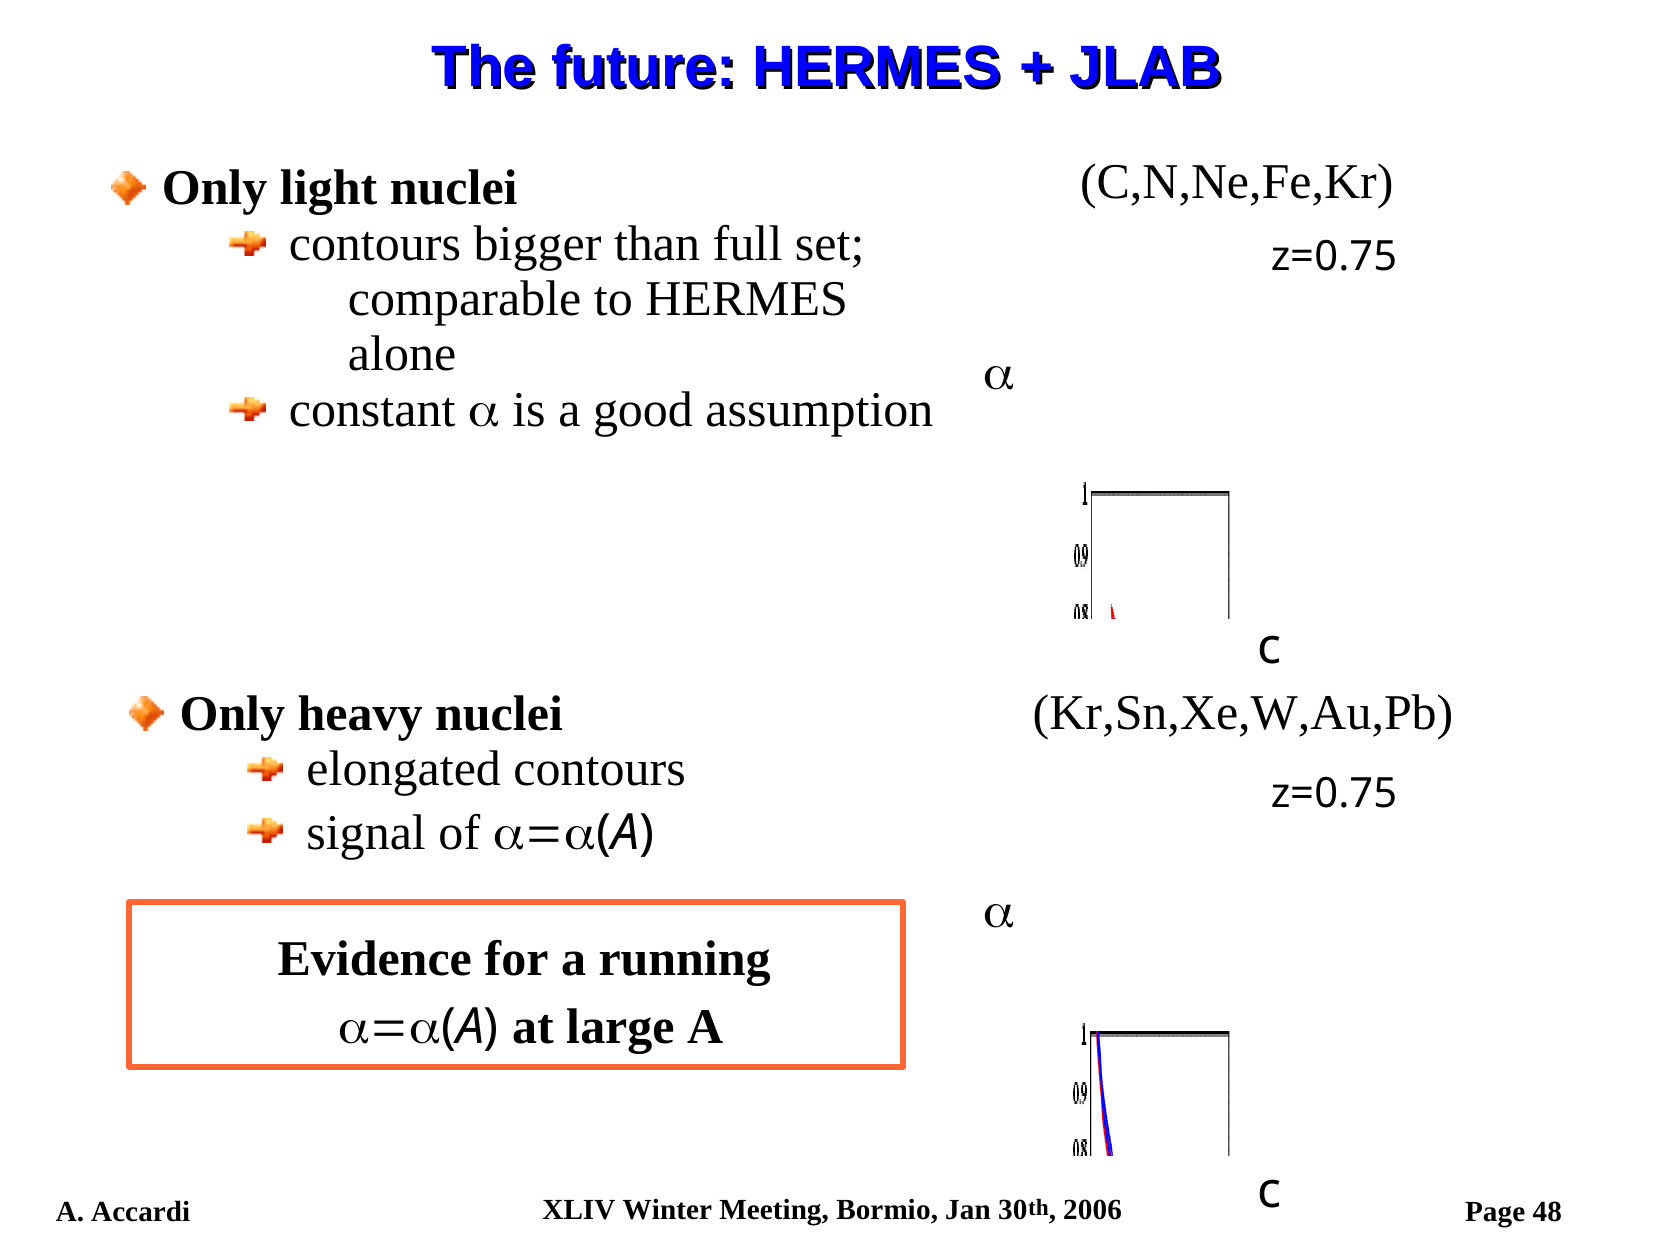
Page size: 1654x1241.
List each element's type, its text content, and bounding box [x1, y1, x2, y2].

picture [1023, 744, 1460, 1156]
text_box Evidence for a running a=a(A) at large A [129, 902, 903, 1068]
text_box Page <number> [1465, 1195, 1654, 1234]
text_box The future: HERMES + JLAB [29, 23, 1625, 111]
text_box a [983, 354, 1015, 421]
text_box XLIV Winter Meeting, Bormio, Jan 30th, 2006 [542, 1193, 1123, 1233]
text_box z=0.75 [1270, 762, 1418, 814]
picture [229, 412, 266, 421]
text_box (Kr,Sn,Xe,W,Au,Pb) [1032, 685, 1454, 746]
text_box c [1257, 610, 1296, 671]
text_box Only heavy nuclei elongated contours signal of a=a(A) [129, 686, 845, 878]
picture [1023, 207, 1460, 619]
text_box A. Accardi [37, 1187, 209, 1241]
text_box z=0.75 [1270, 225, 1418, 276]
text_box c [1257, 1153, 1296, 1214]
text_box (C,N,Ne,Fe,Kr) [1080, 153, 1394, 215]
text_box a [983, 892, 1015, 958]
text_box Only light nuclei contours bigger than full set; comparable to HERMES alone constant a is a good assumption [111, 160, 938, 412]
